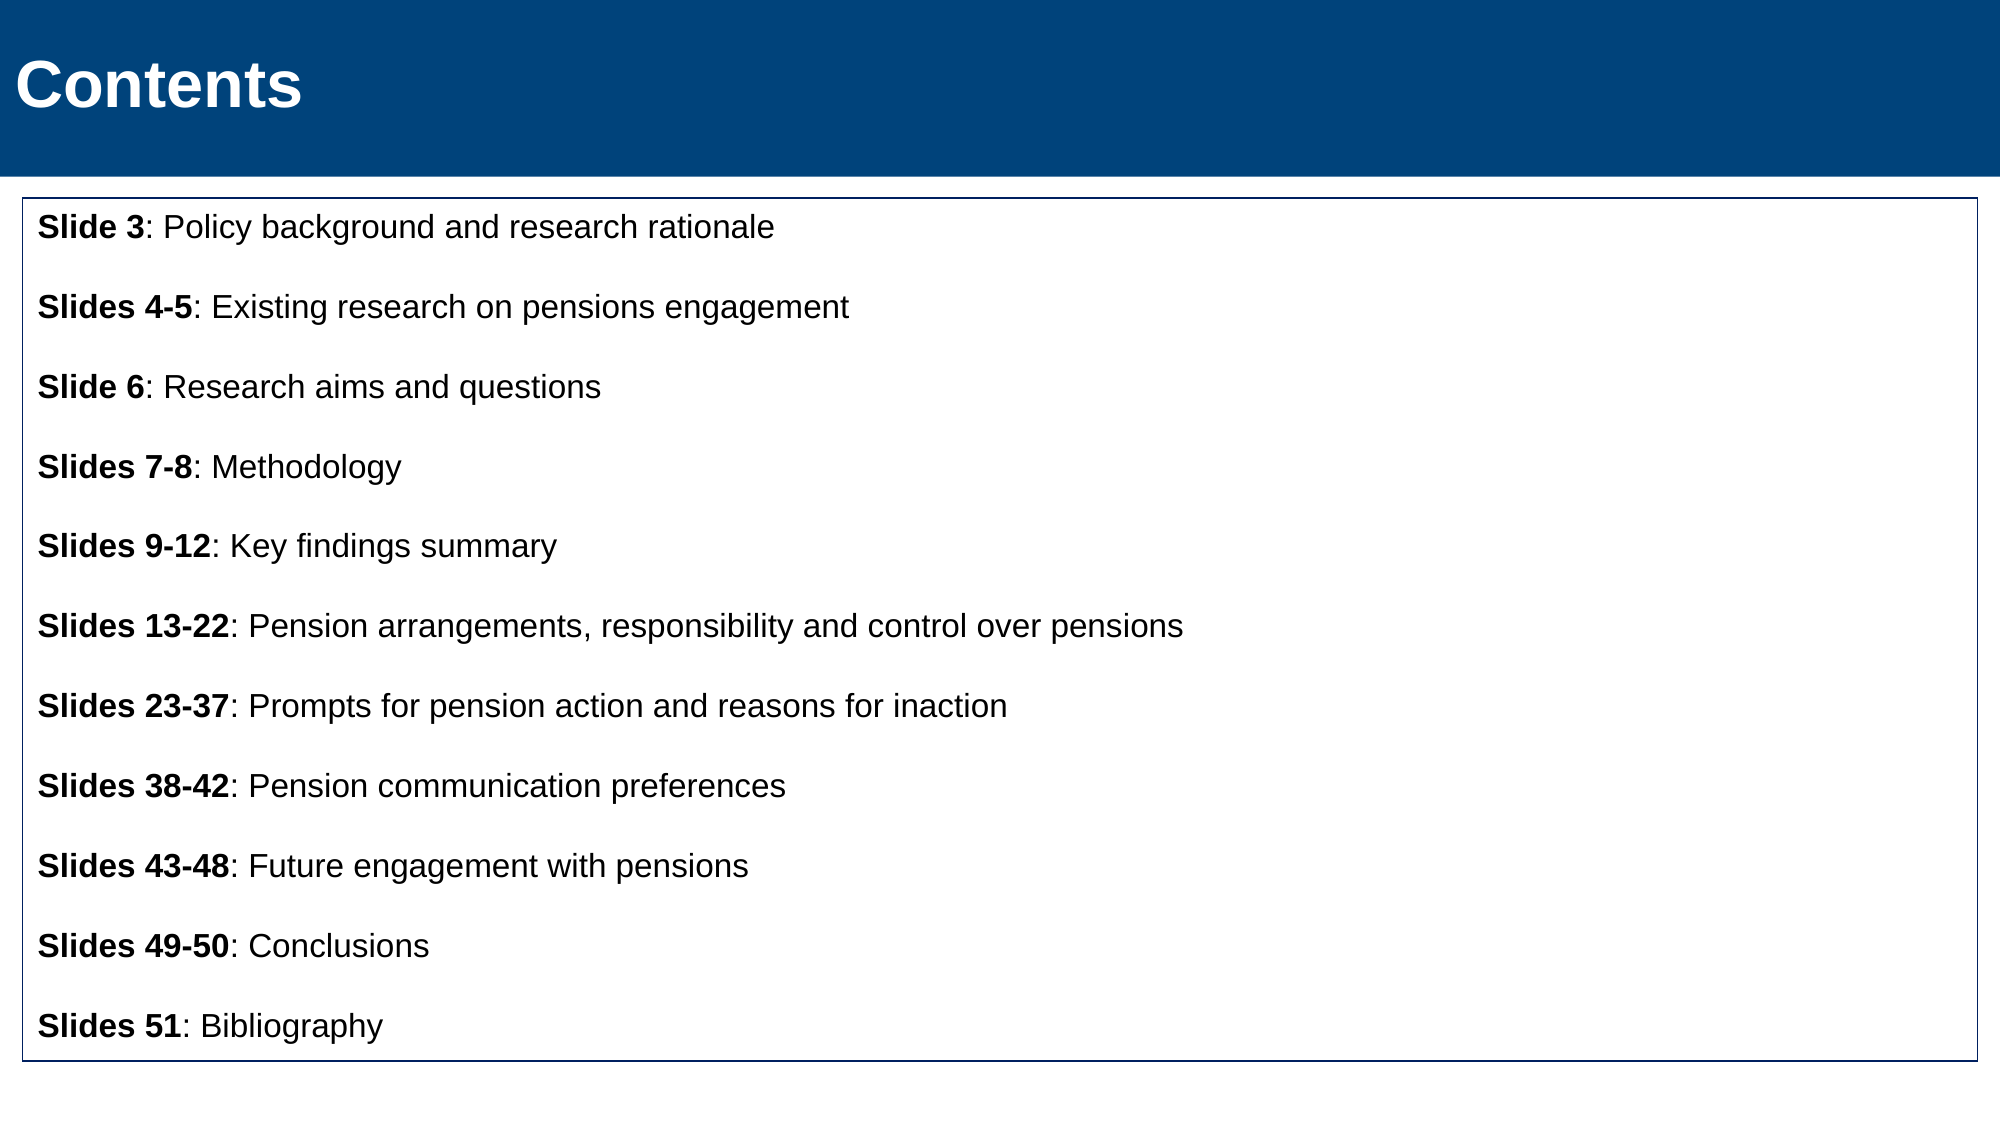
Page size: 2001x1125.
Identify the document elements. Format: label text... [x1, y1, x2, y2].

text_box Slide 3: Policy background and research rationale Slides 4-5: Existing research on pensions engagement Slide 6: Research aims and questions Slides 7-8: Methodology Slides 9-12: Key findings summary Slides 13-22: Pension arrangements, responsibility and control over pensions Slides 23-37: Prompts for pension action and reasons for inaction Slides 38-42: Pension communication preferences Slides 43-48: Future engagement with pensions Slides 49-50: Conclusions Slides 51: Bibliography [22, 197, 1978, 1062]
title Contents [0, 0, 2000, 177]
